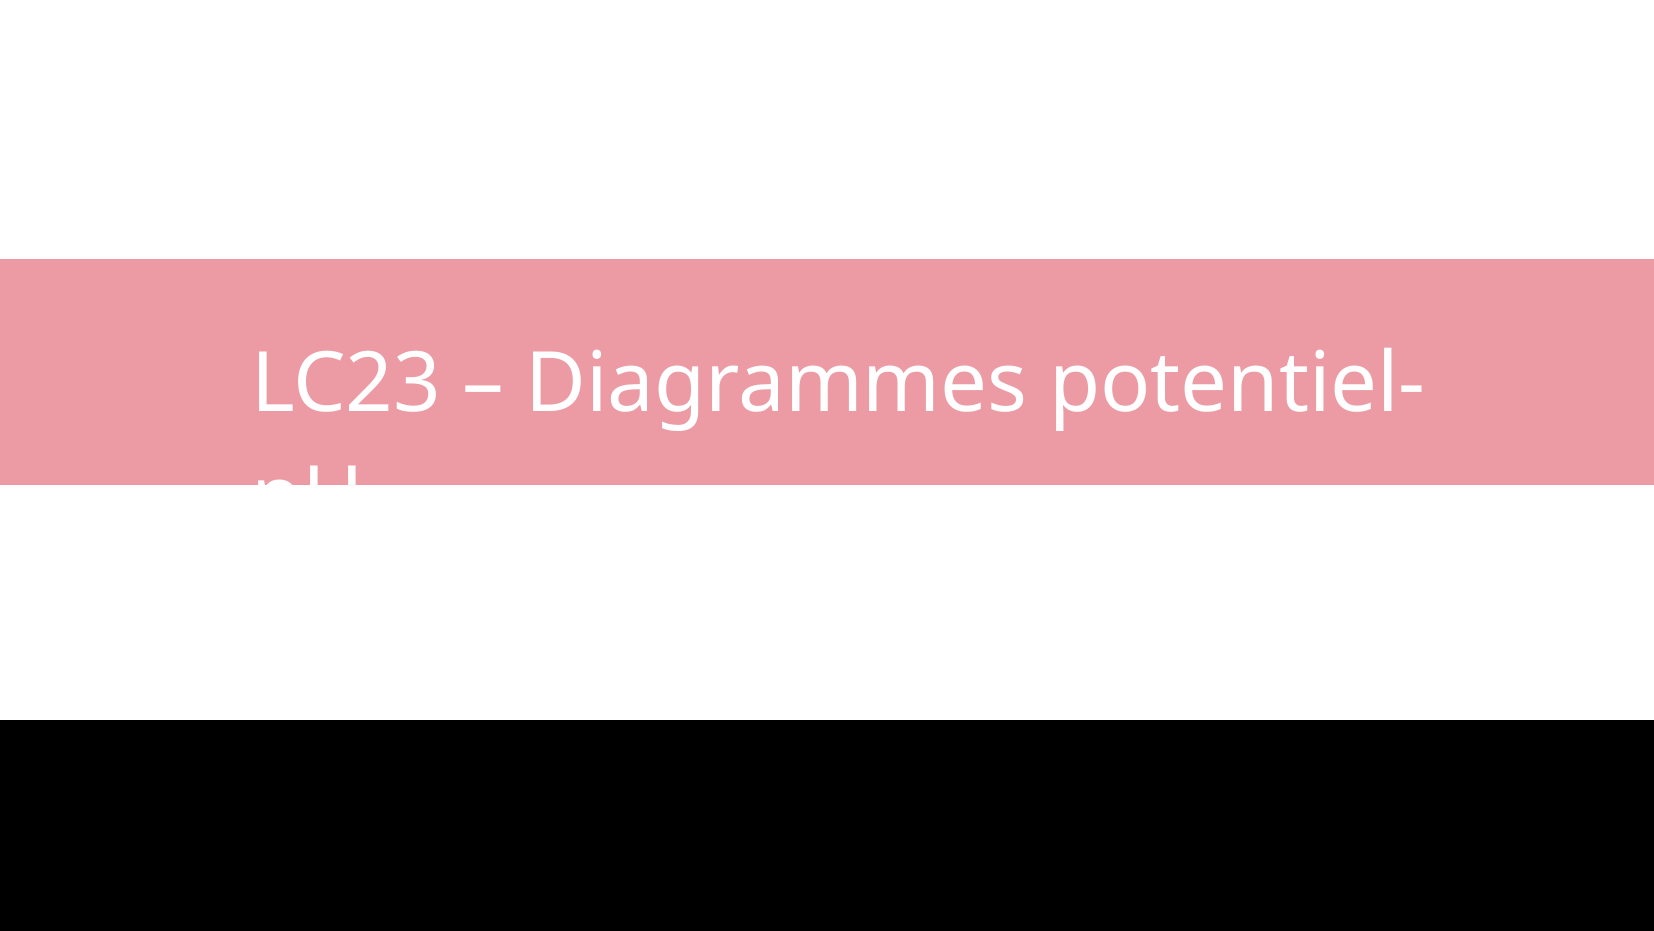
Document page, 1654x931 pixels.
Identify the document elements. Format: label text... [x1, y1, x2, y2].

text_box [0, 259, 1654, 485]
text_box [0, 720, 1654, 931]
text_box LC23 – Diagrammes potentiel-pH [236, 315, 1453, 438]
